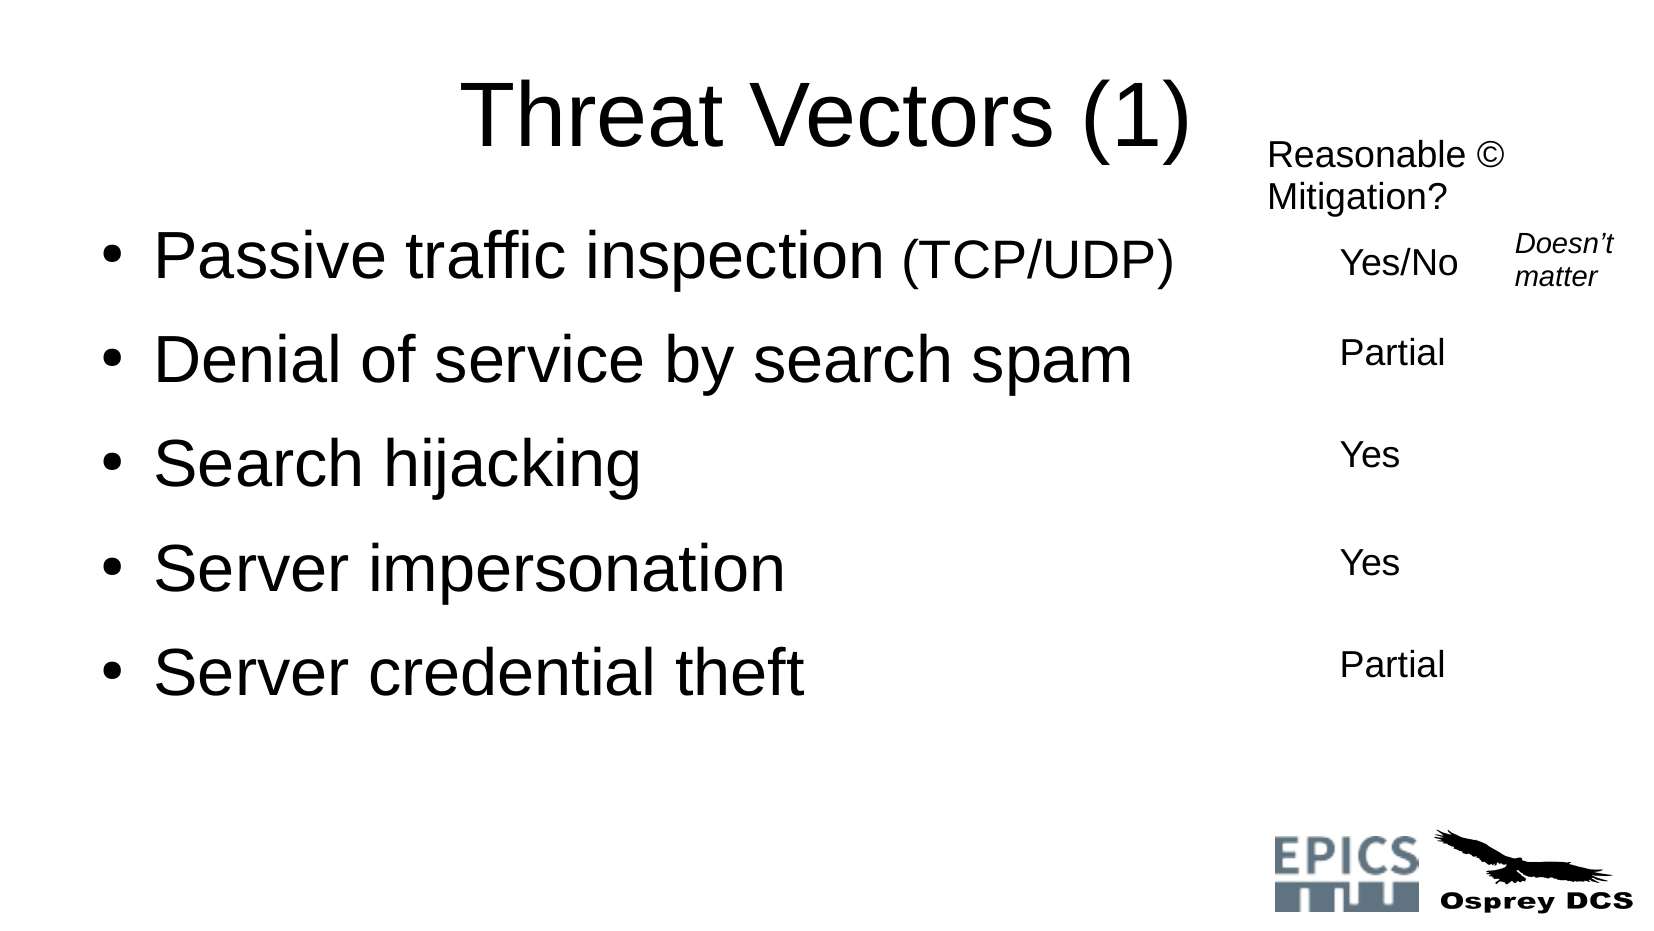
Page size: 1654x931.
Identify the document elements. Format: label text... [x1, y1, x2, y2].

text_box Doesn’t matter [1500, 220, 1629, 301]
picture [1275, 836, 1419, 912]
text_box Yes/No [1324, 234, 1474, 291]
list Passive traffic inspection (TCP/UDP) Denial of service by search spam Search hijacking Server impersonation Server credential theft [82, 217, 1571, 758]
title Threat Vectors (1) [82, 37, 1571, 193]
text_box Reasonable © Mitigation? [1252, 125, 1520, 225]
text_box Yes [1324, 534, 1416, 591]
text_box Partial [1324, 324, 1461, 381]
text_box Partial [1324, 635, 1461, 693]
text_box Yes [1324, 425, 1416, 483]
picture [1427, 824, 1644, 917]
